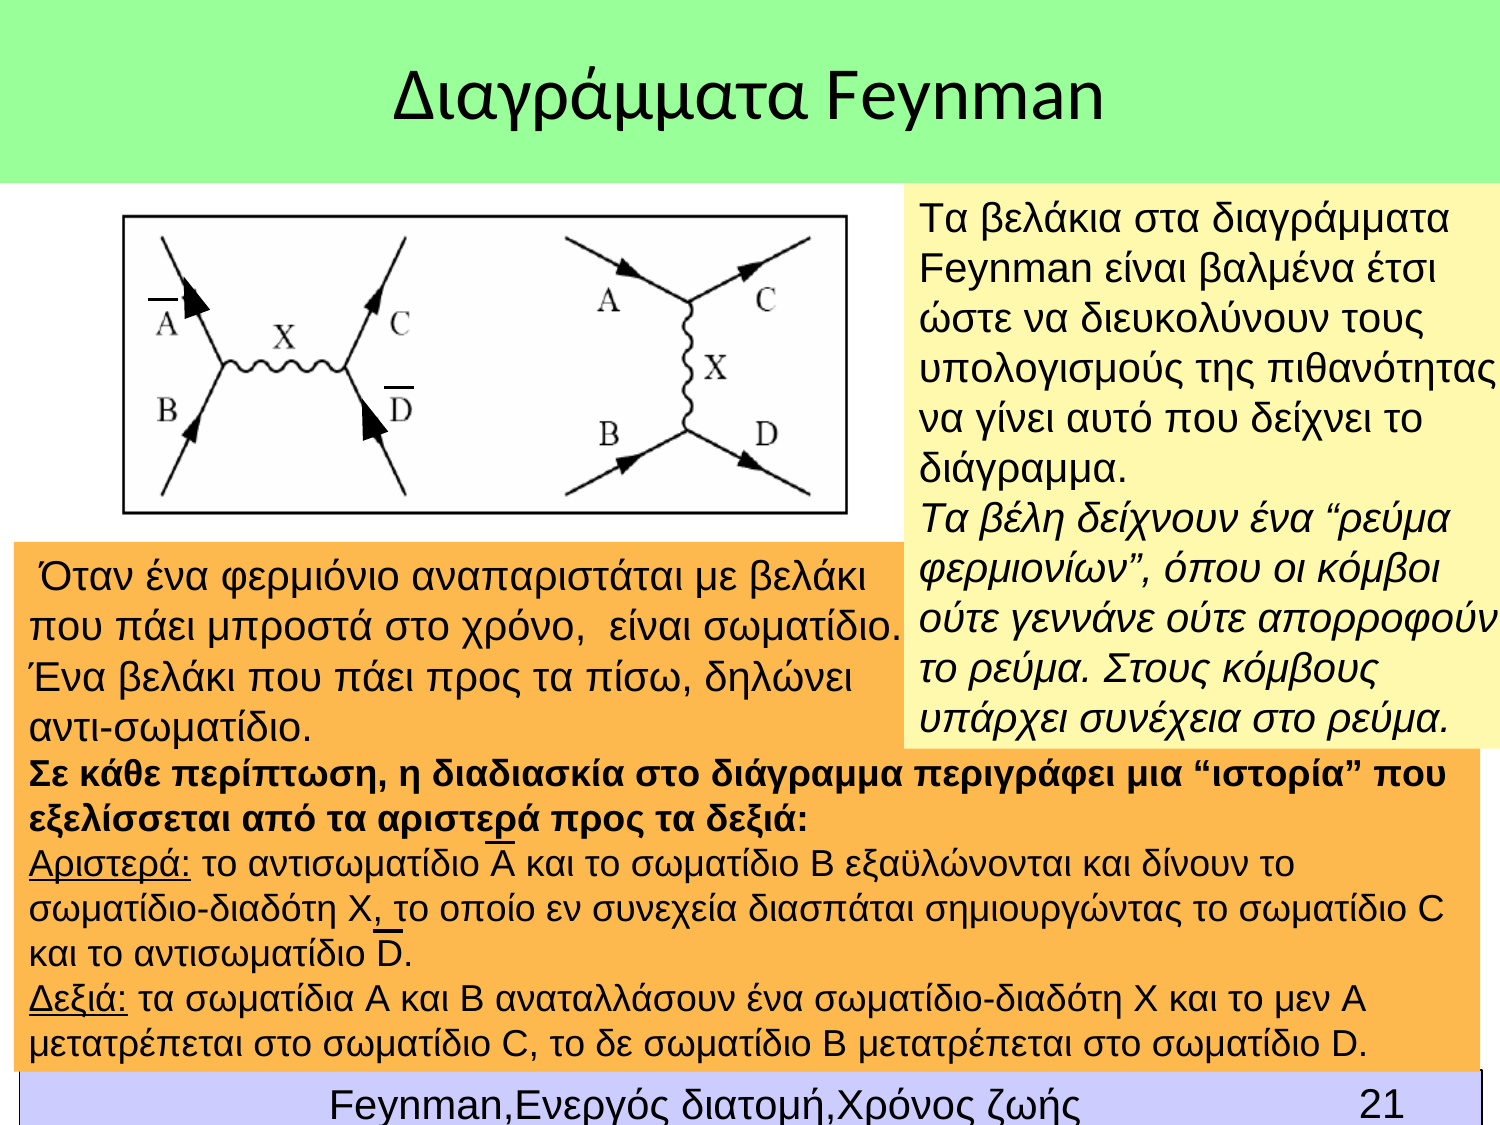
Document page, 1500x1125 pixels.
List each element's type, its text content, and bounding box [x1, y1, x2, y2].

text_box Όταν ένα φερμιόνιο αναπαριστάται με βελάκι που πάει μπροστά στο χρόνο, είναι σωματίδιο. Ένα βελάκι που πάει προς τα πίσω, δηλώνει αντι-σωματίδιο. Σε κάθε περίπτωση, η διαδιασκία στο διάγραμμα περιγράφει μια “ιστορία” που εξελίσσεται από τα αριστερά προς τα δεξιά: Αριστερά: το αντισωματίδιο Α και το σωματίδιο Β εξαϋλώνονται και δίνουν το σωματίδιο-διαδότη Χ, το οποίο εν συνεχεία διασπάται σημιουργώντας το σωματίδιο C και το αντισωματίδιο D. Δεξιά: τα σωματίδια Α και Β αναταλλάσουν ένα σωματίδιο-διαδότη Χ και το μεν Α μετατρέπεται στο σωματίδιο C, το δε σωματίδιο B μετατρέπεται στο σωματίδιο D. [13, 541, 1481, 1072]
picture [3, 184, 904, 578]
text_box Τα βελάκια στα διαγράμματα Feynman είναι βαλμένα έτσι ώστε να διευκολύνουν τους υπολογισμούς της πιθανότητας να γίνει αυτό που δείχνει το διάγραμμα. Τα βέλη δείχνουν ένα “ρεύμα φερμιονίων”, όπου οι κόμβοι ούτε γεννάνε ούτε απορροφούν το ρεύμα. Στους κόμβους υπάρχει συνέχεια στο ρεύμα. [904, 183, 1500, 749]
text_box Διαγράμματα Feynman [0, 0, 1500, 184]
